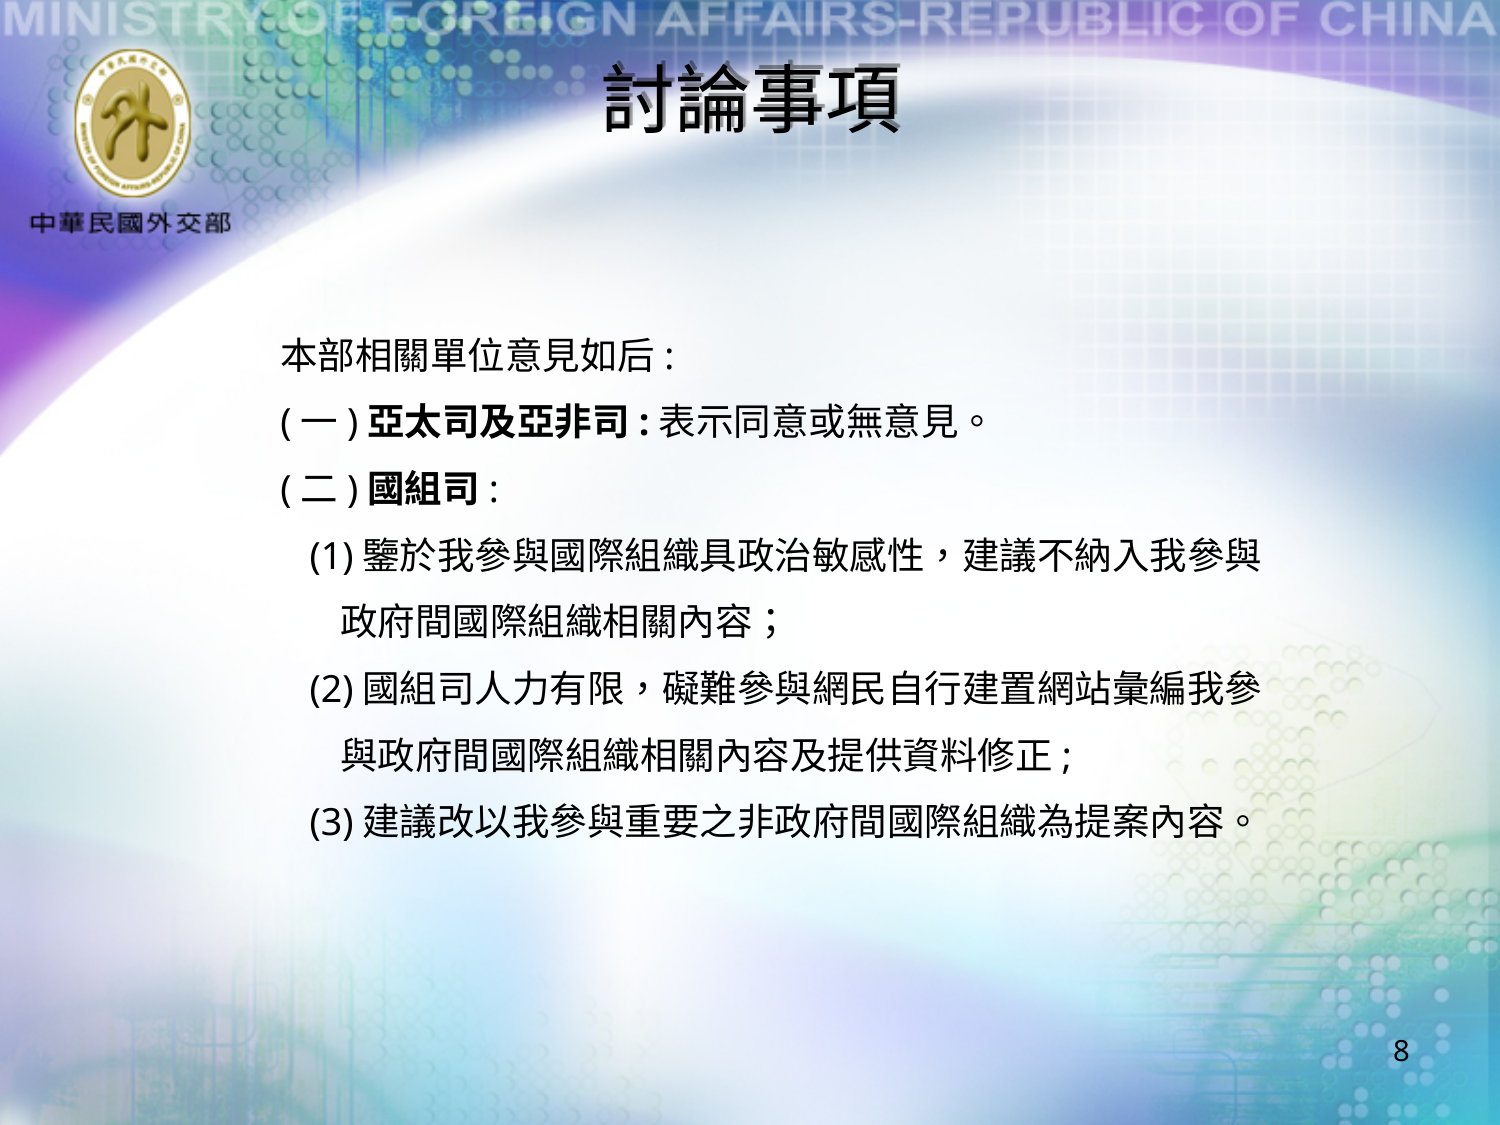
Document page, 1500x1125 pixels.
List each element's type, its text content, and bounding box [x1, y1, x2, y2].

text_box 本部相關單位意見如后: (一)亞太司及亞非司:表示同意或無意見。 (二)國組司: (1)鑒於我參與國際組織具政治敏感性，建議不納入我參與 政府間國際組織相關內容； (2)國組司人力有限，礙難參與網民自行建置網站彙編我參 與政府間國際組織相關內容及提供資料修正; (3)建議改以我參與重要之非政府間國際組織為提案內容。 [265, 302, 1341, 918]
picture [0, 0, 1500, 1125]
text_box 討論事項 [74, 45, 1425, 233]
slide_number <編號> [1074, 1024, 1425, 1103]
